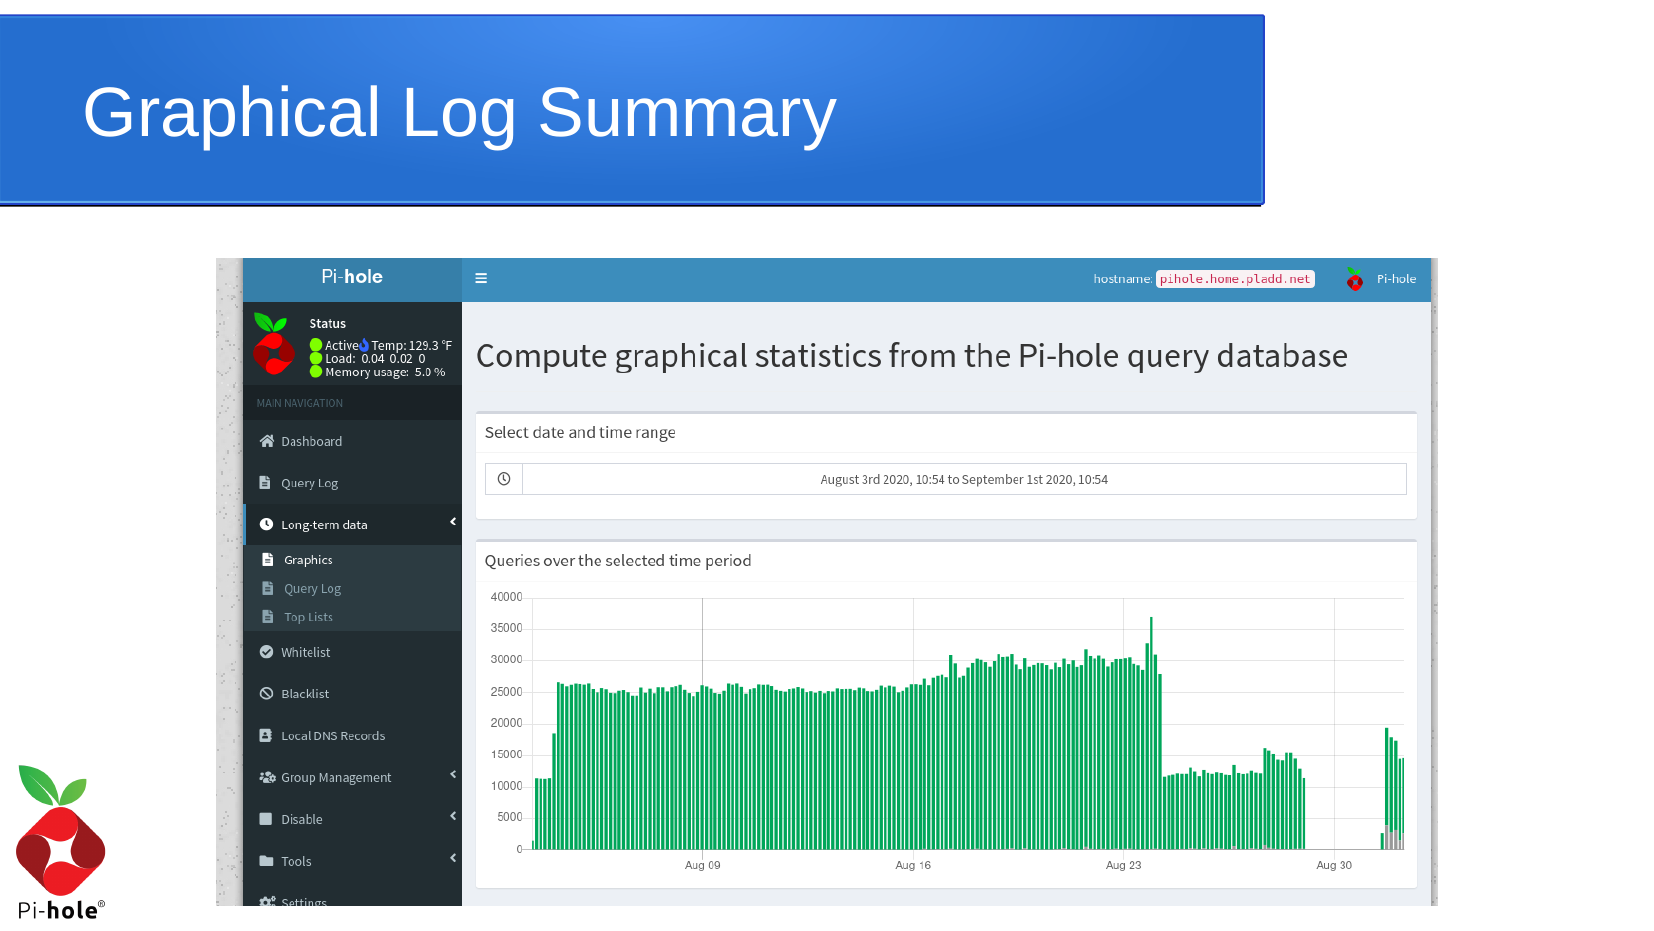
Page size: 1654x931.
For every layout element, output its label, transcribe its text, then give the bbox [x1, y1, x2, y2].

title Graphical Log Summary [82, 35, 1235, 189]
picture [15, 765, 106, 919]
picture [216, 258, 1438, 906]
